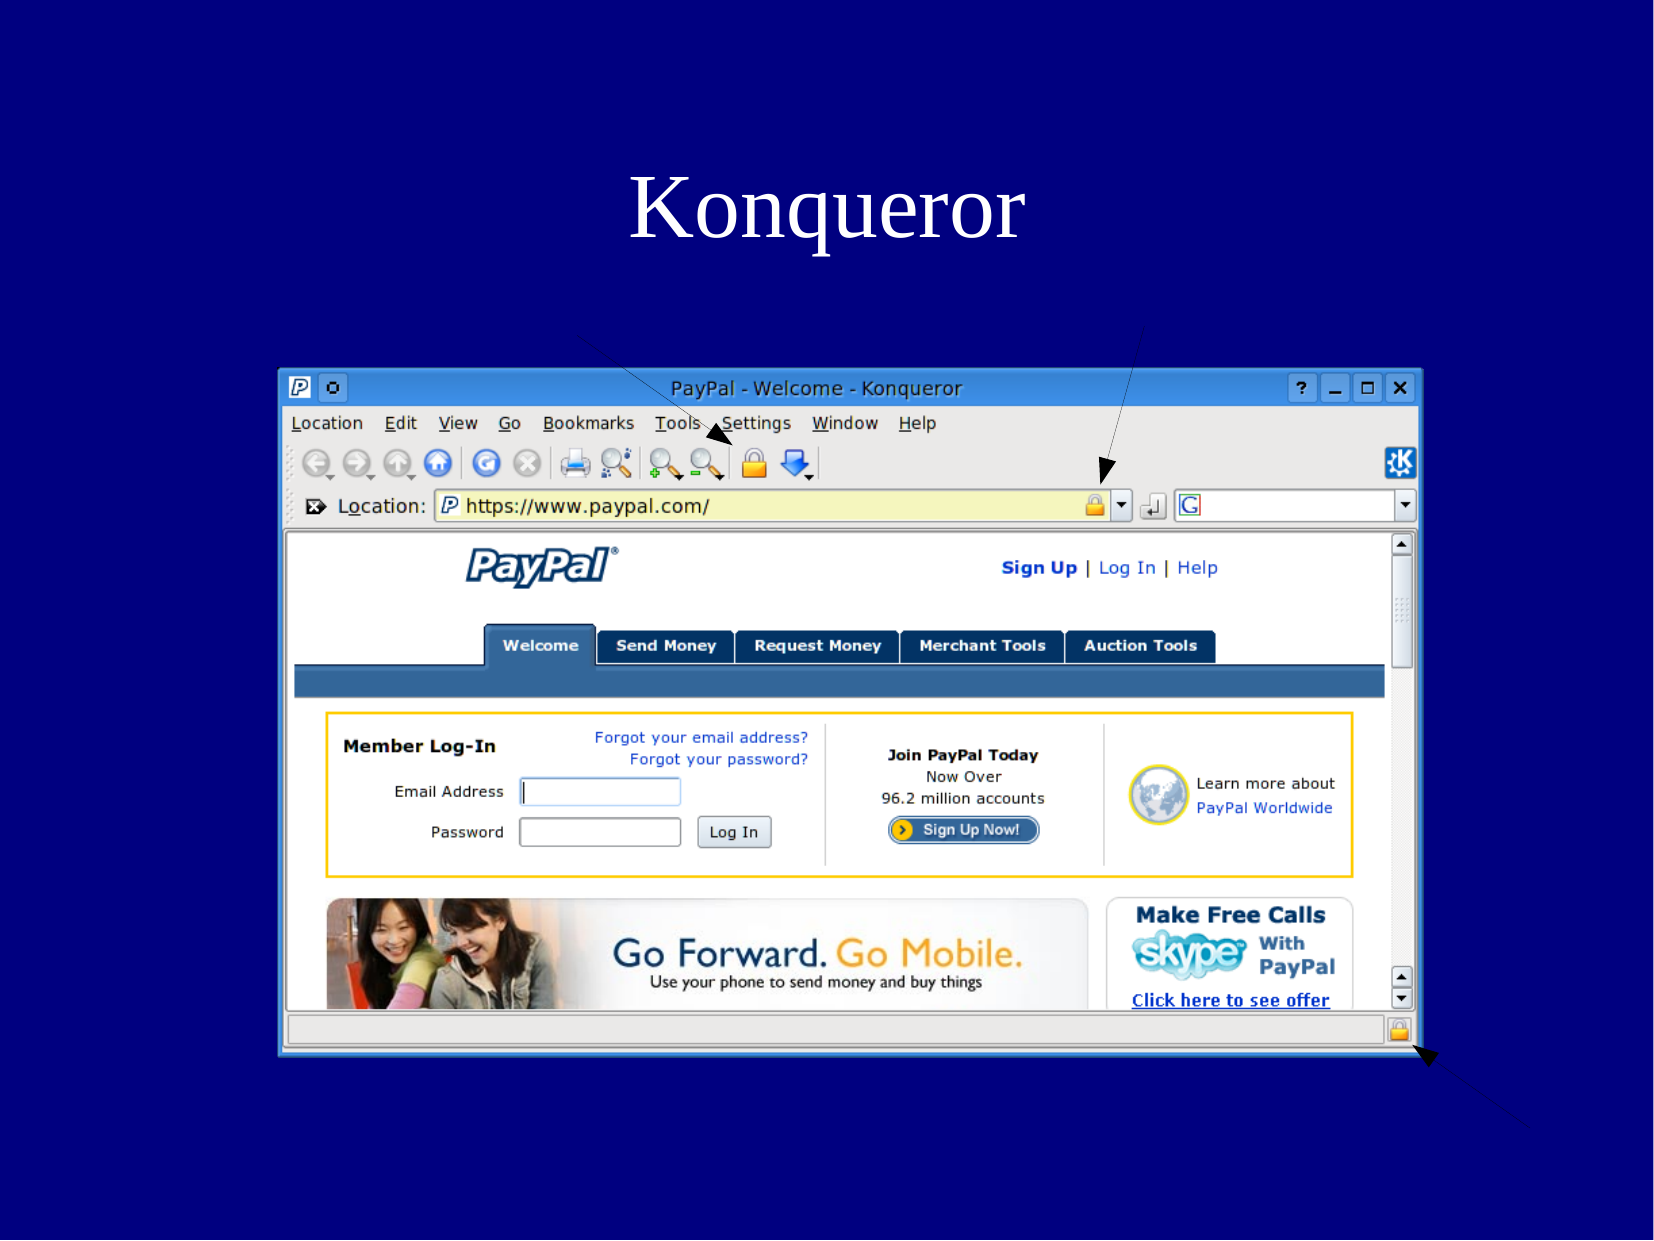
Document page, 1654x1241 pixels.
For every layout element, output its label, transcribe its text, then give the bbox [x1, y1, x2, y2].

picture [277, 367, 1424, 1058]
title Konqueror [121, 102, 1534, 311]
